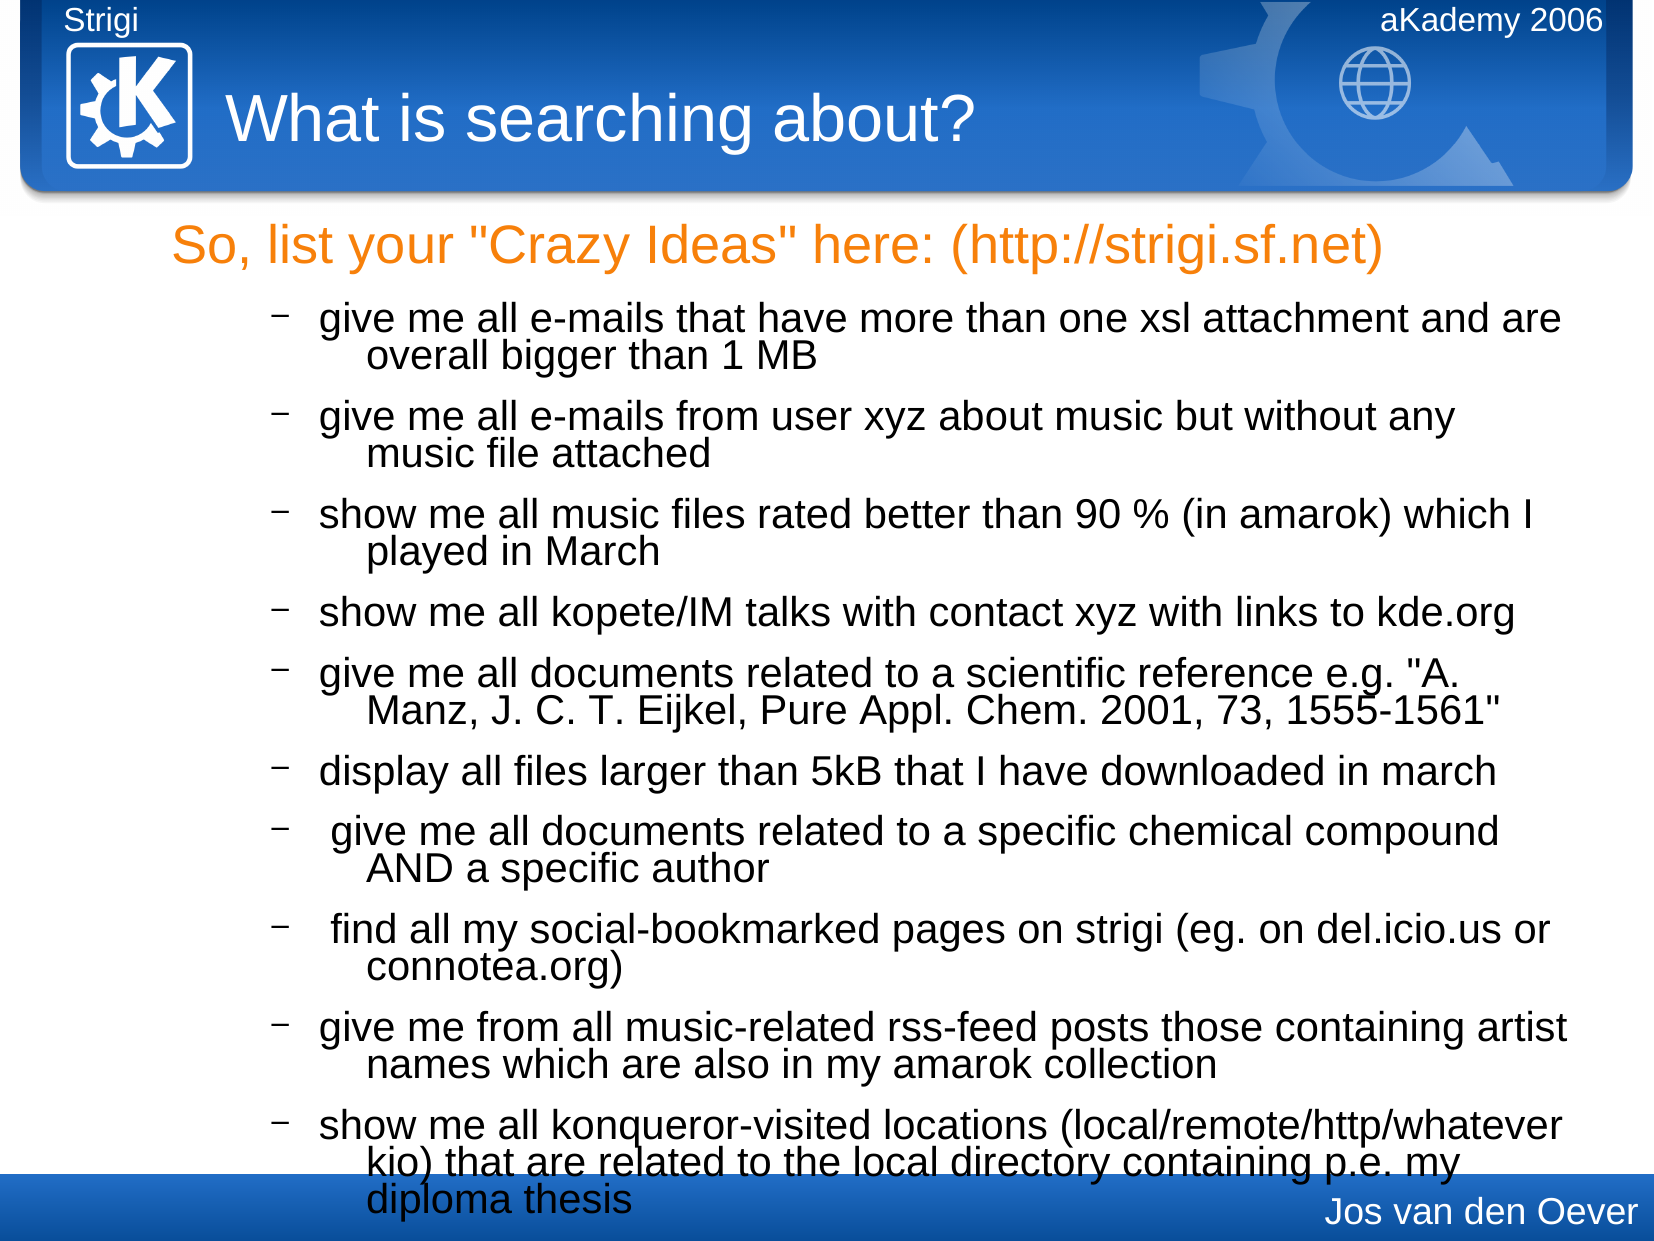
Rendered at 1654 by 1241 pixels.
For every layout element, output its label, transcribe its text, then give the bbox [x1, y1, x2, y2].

title What is searching about? [225, 49, 1571, 188]
list So, list your "Crazy Ideas" here: (http://strigi.sf.net) give me all e-mails that have more than one xsl attachment and are overall bigger than 1 MB give me all e-mails from user xyz about music but without any music file attached show me all music files rated better than 90 % (in amarok) which I played in March show me all kopete/IM talks with contact xyz with links to kde.org give me all documents related to a scientific reference e.g. "A. Manz, J. C. T. Eijkel, Pure Appl. Chem. 2001, 73, 1555-1561" display all files larger than 5kB that I have downloaded in march give me all documents related to a specific chemical compound AND a specific author find all my social-bookmarked pages on strigi (eg. on del.icio.us or connotea.org) give me from all music-related rss-feed posts those containing artist names which are also in my amarok collection show me all konqueror-visited locations (local/remote/http/whatever kio) that are related to the local directory containing p.e. my diploma thesis [82, 225, 1571, 1241]
picture [0, 0, 1652, 216]
